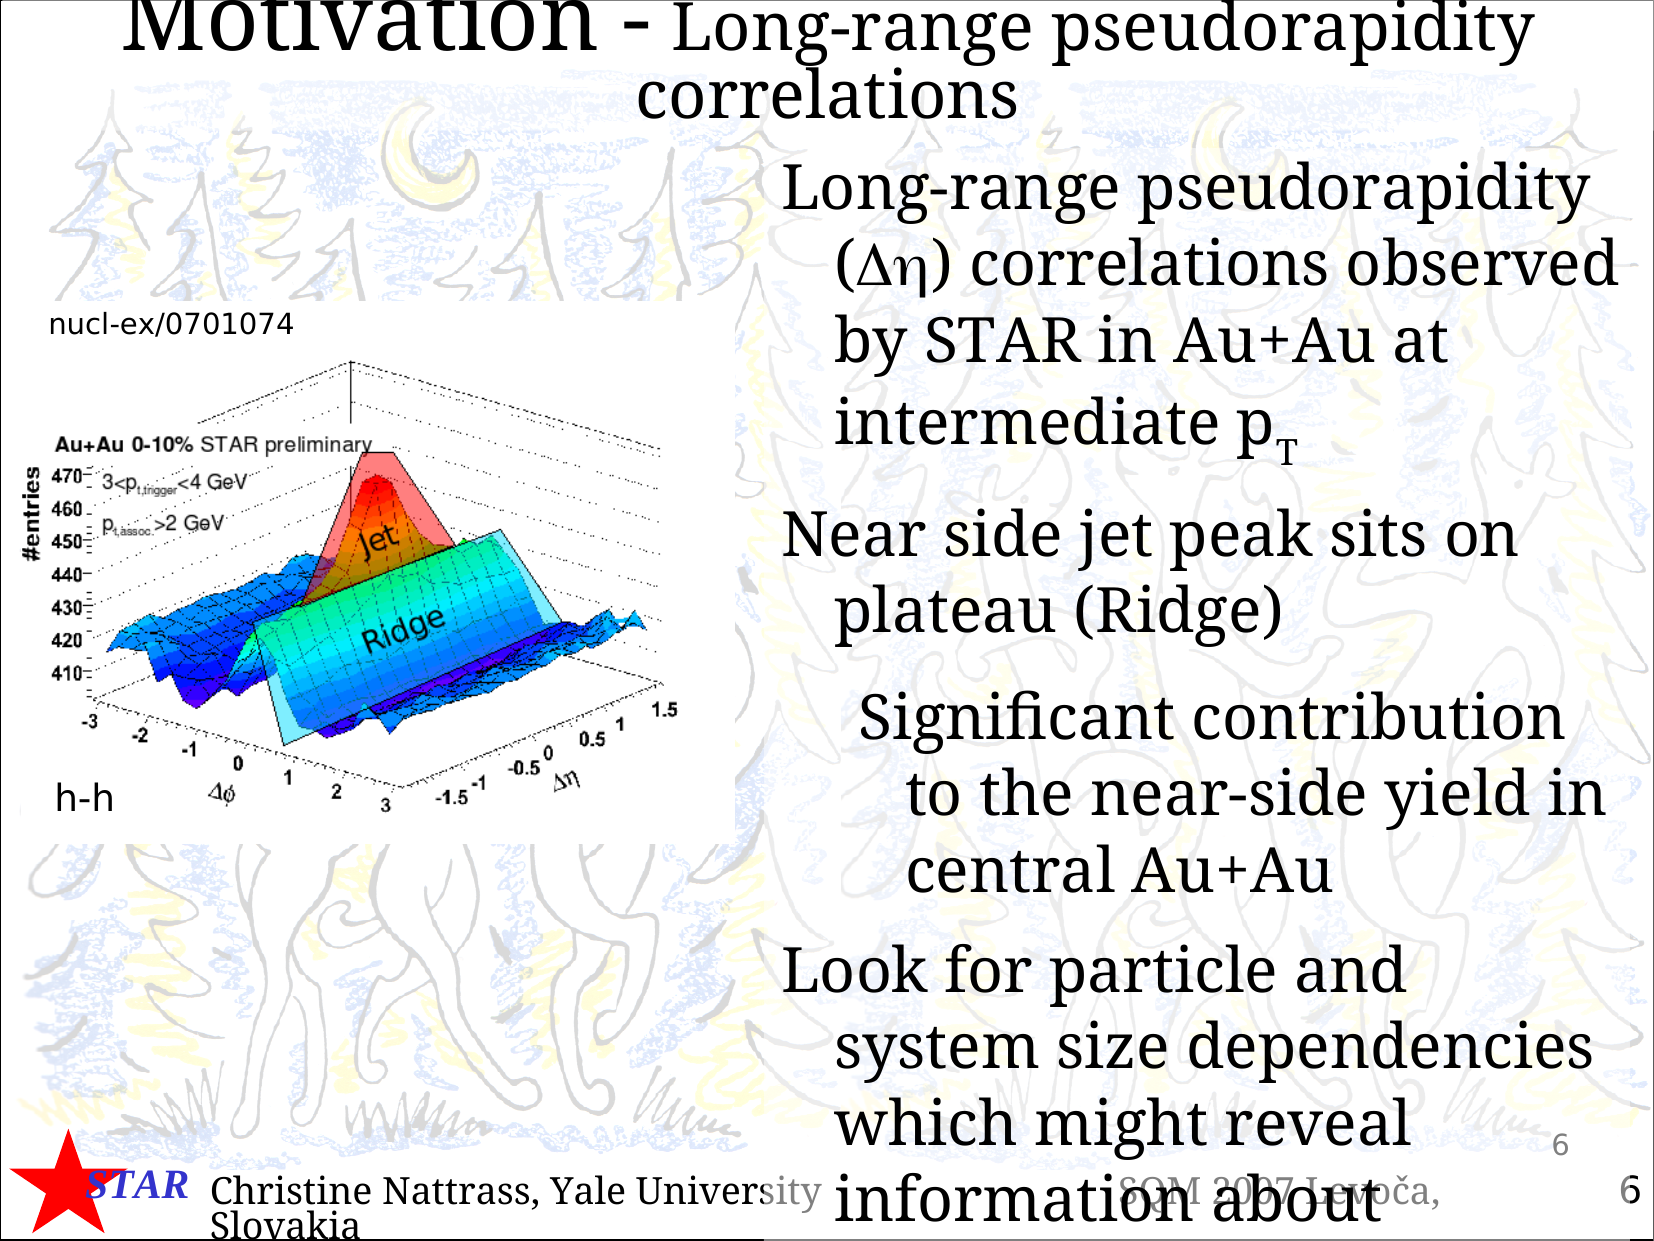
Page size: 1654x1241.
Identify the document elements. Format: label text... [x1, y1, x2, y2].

title Motivation - Long-range pseudorapidity correlations [2, 0, 1654, 113]
list Long-range pseudorapidity () correlations observed by STAR in Au+Au at intermediate pT Near side jet peak sits on plateau (Ridge) Significant contribution to the near-side yield in central Au+Au Look for particle and system size dependencies which might reveal information about production mechanism [763, 148, 1630, 1135]
picture [21, 301, 735, 844]
text_box h-h [39, 771, 265, 830]
text_box nucl-ex/0701074 [33, 301, 607, 351]
